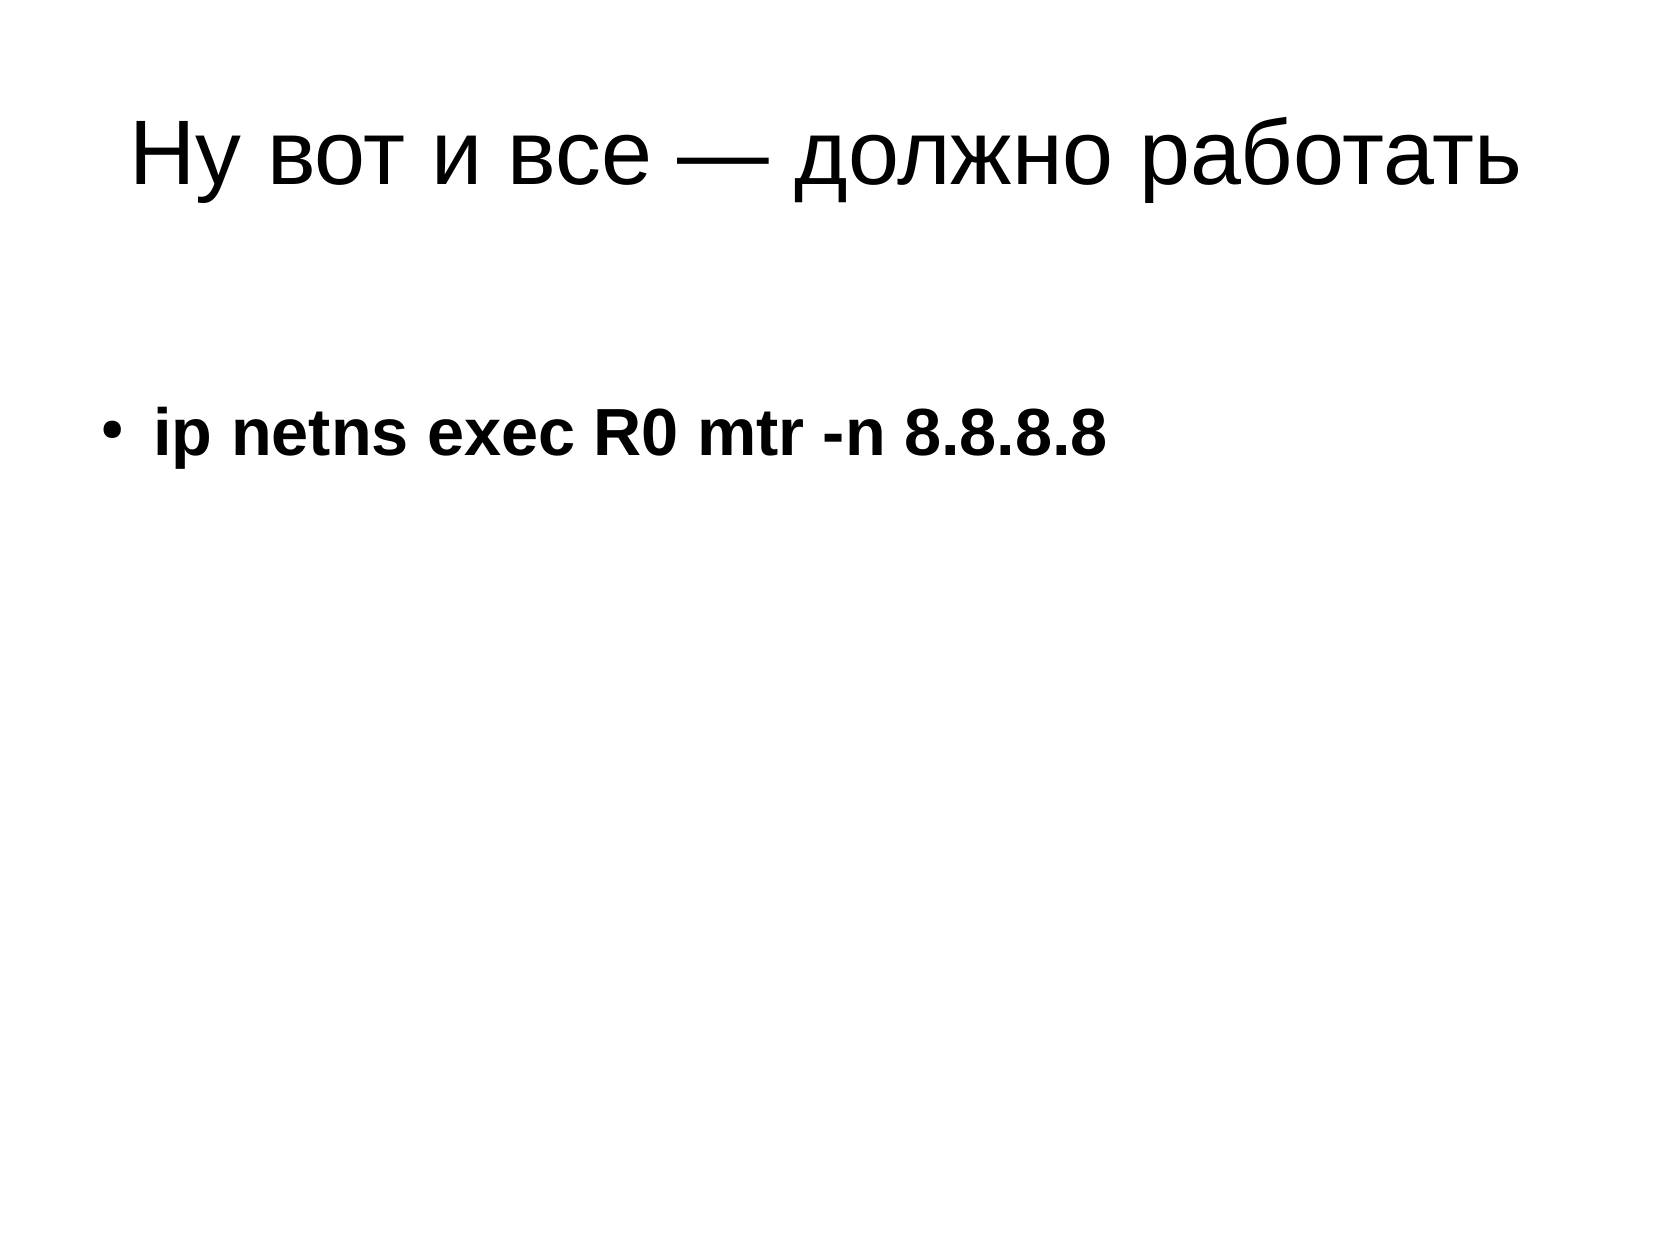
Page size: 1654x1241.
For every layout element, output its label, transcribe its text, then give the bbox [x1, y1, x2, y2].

list ip netns exec R0 mtr -n 8.8.8.8 [82, 290, 1538, 1010]
title Ну вот и все — должно работать [82, 49, 1571, 257]
